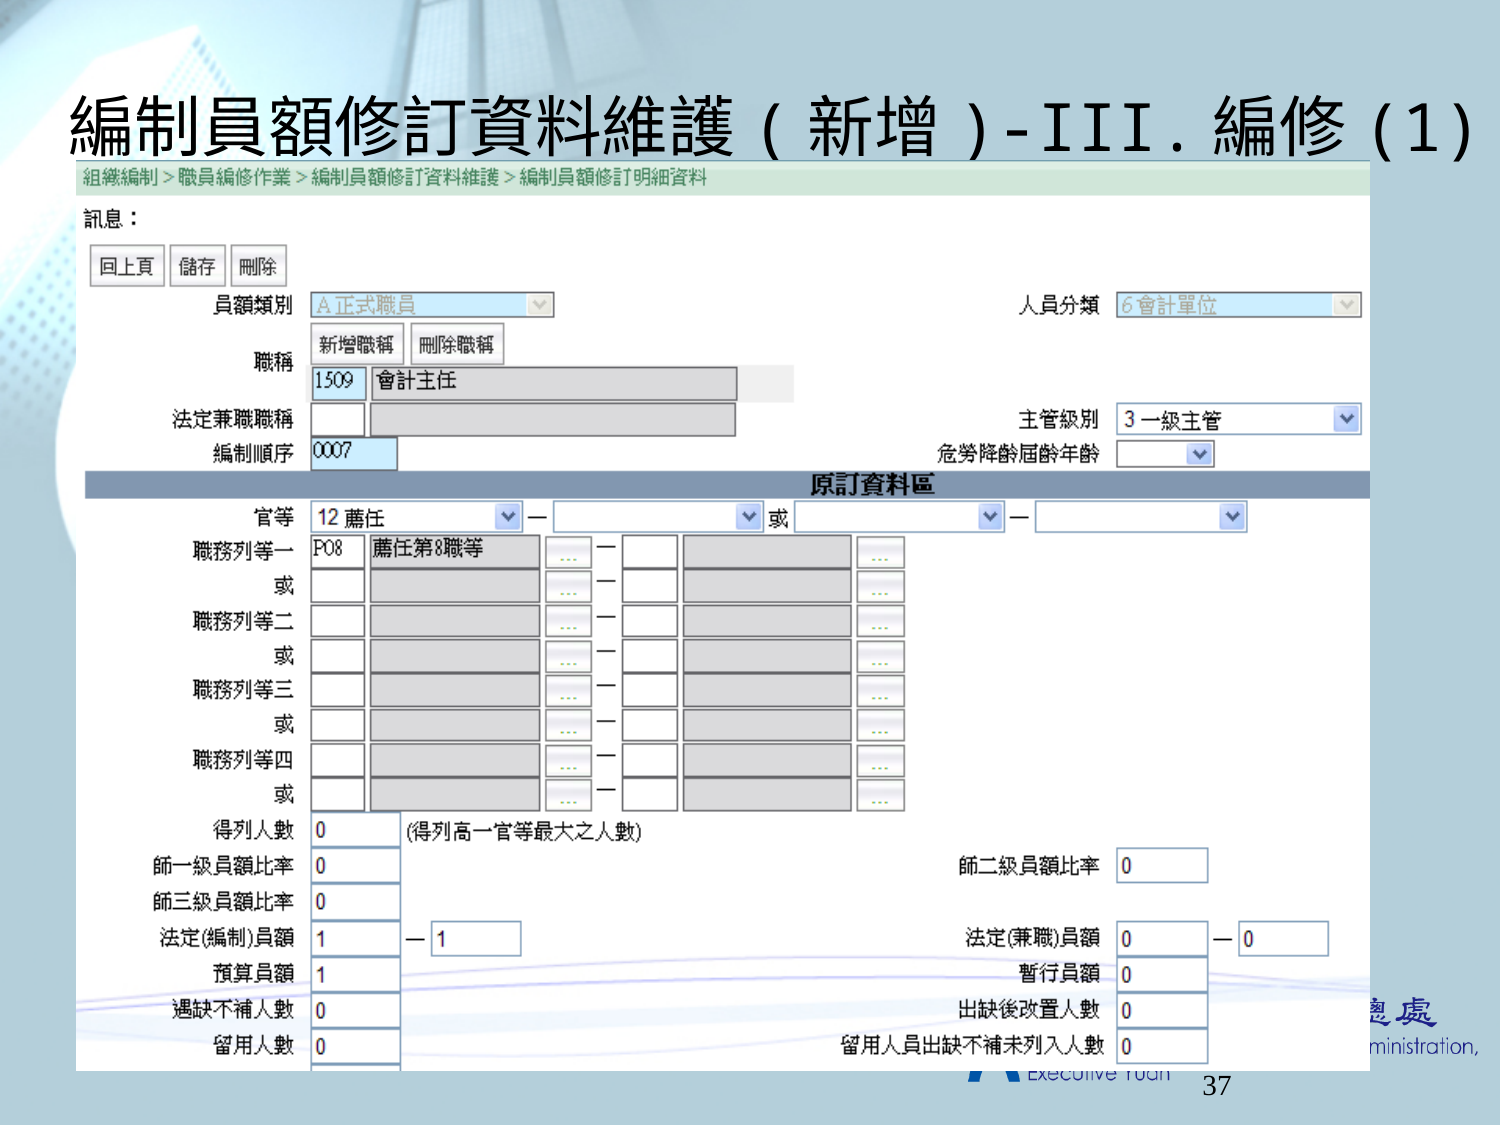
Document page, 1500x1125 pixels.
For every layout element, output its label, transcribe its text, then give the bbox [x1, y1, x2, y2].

title 編制員額修訂資料維護(新增)-III.編修(1) [53, 31, 1500, 219]
text_box [1187, 1058, 1500, 1124]
picture [76, 160, 1370, 1071]
